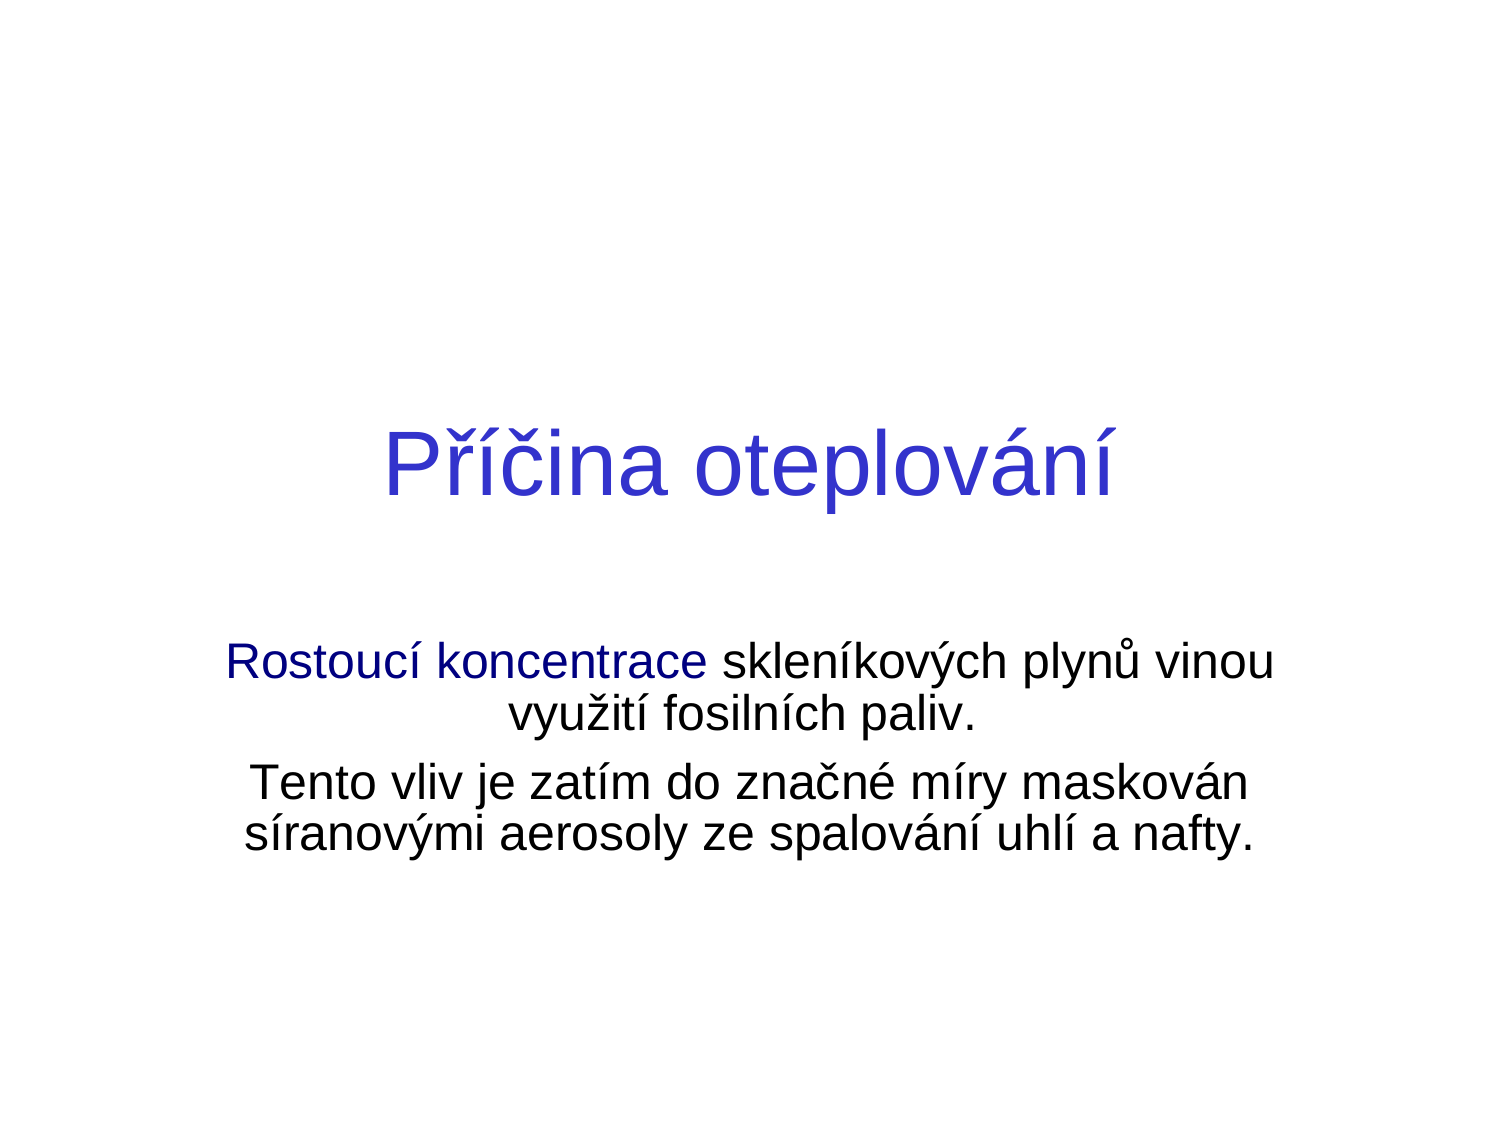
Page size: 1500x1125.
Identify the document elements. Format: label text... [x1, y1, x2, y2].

subtitle Rostoucí koncentrace skleníkových plynů vinou využití fosilních paliv. Tento vliv je zatím do značné míry maskován síranovými aerosoly ze spalování uhlí a nafty. [225, 637, 1276, 926]
title Příčina oteplování [112, 373, 1388, 562]
